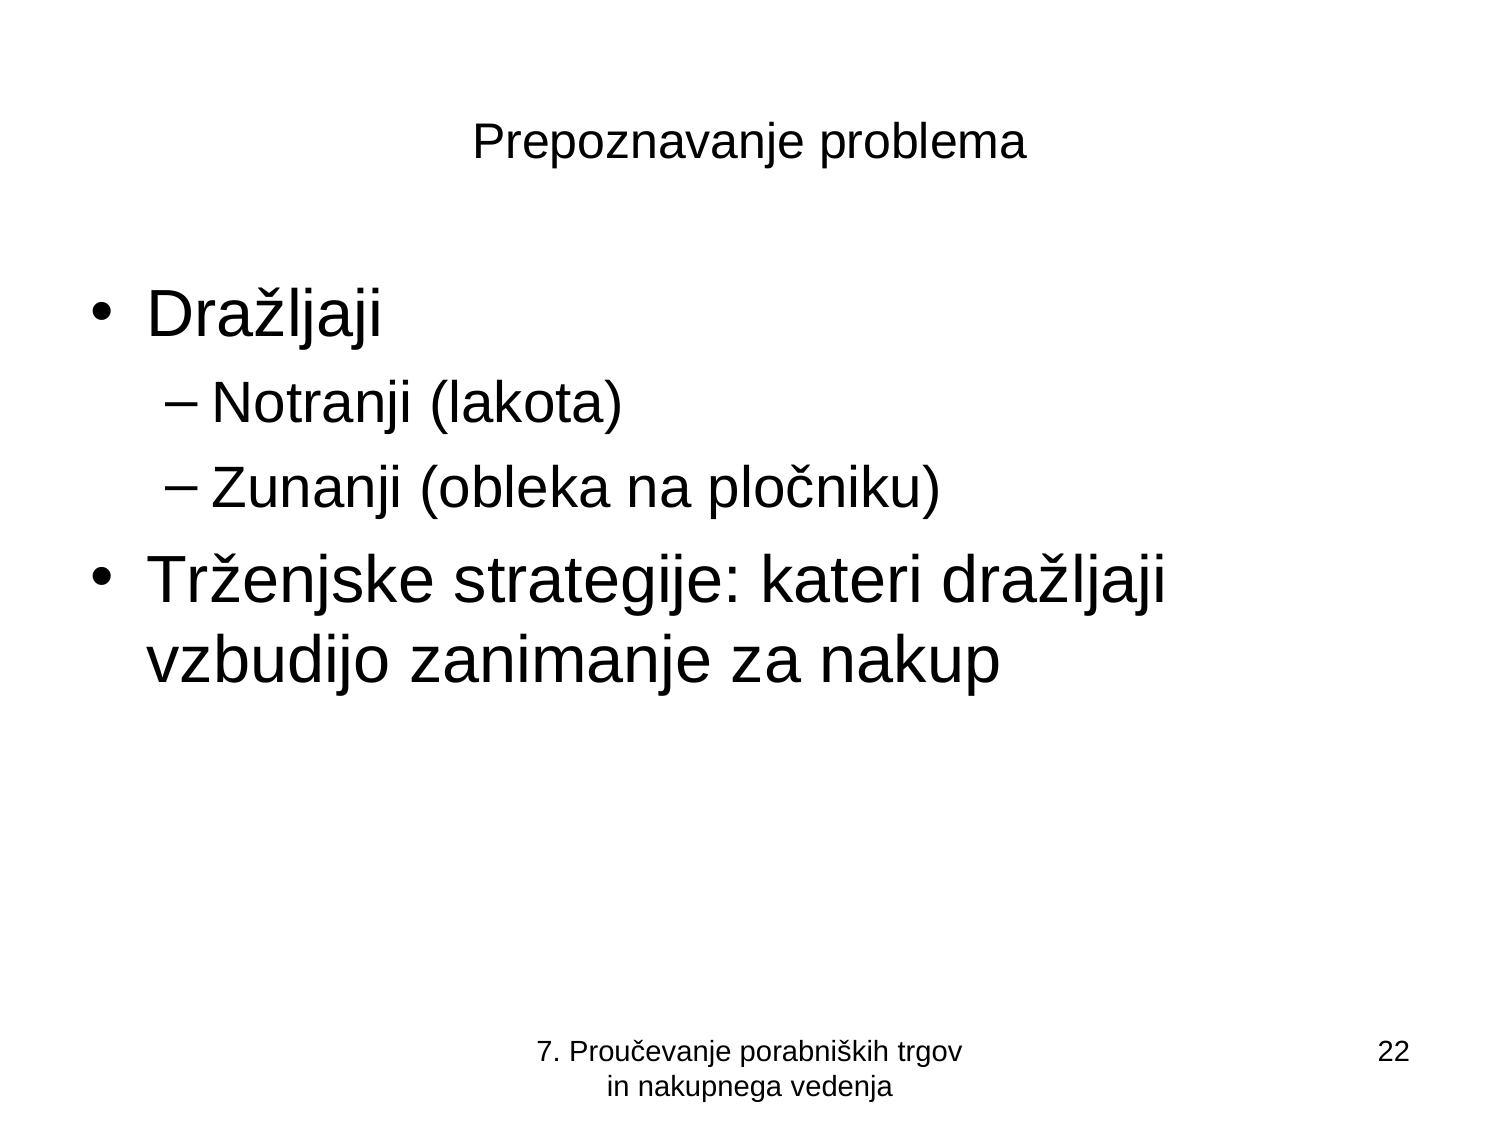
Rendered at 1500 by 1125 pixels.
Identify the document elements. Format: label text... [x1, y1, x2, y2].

title Prepoznavanje problema [75, 45, 1426, 233]
text_box <number> [1074, 1024, 1426, 1103]
list Dražljaji Notranji (lakota) Zunanji (obleka na pločniku) Trženjske strategije: kateri dražljaji vzbudijo zanimanje za nakup [75, 262, 1426, 1006]
text_box 7. Proučevanje porabniških trgov in nakupnega vedenja [512, 1024, 988, 1103]
